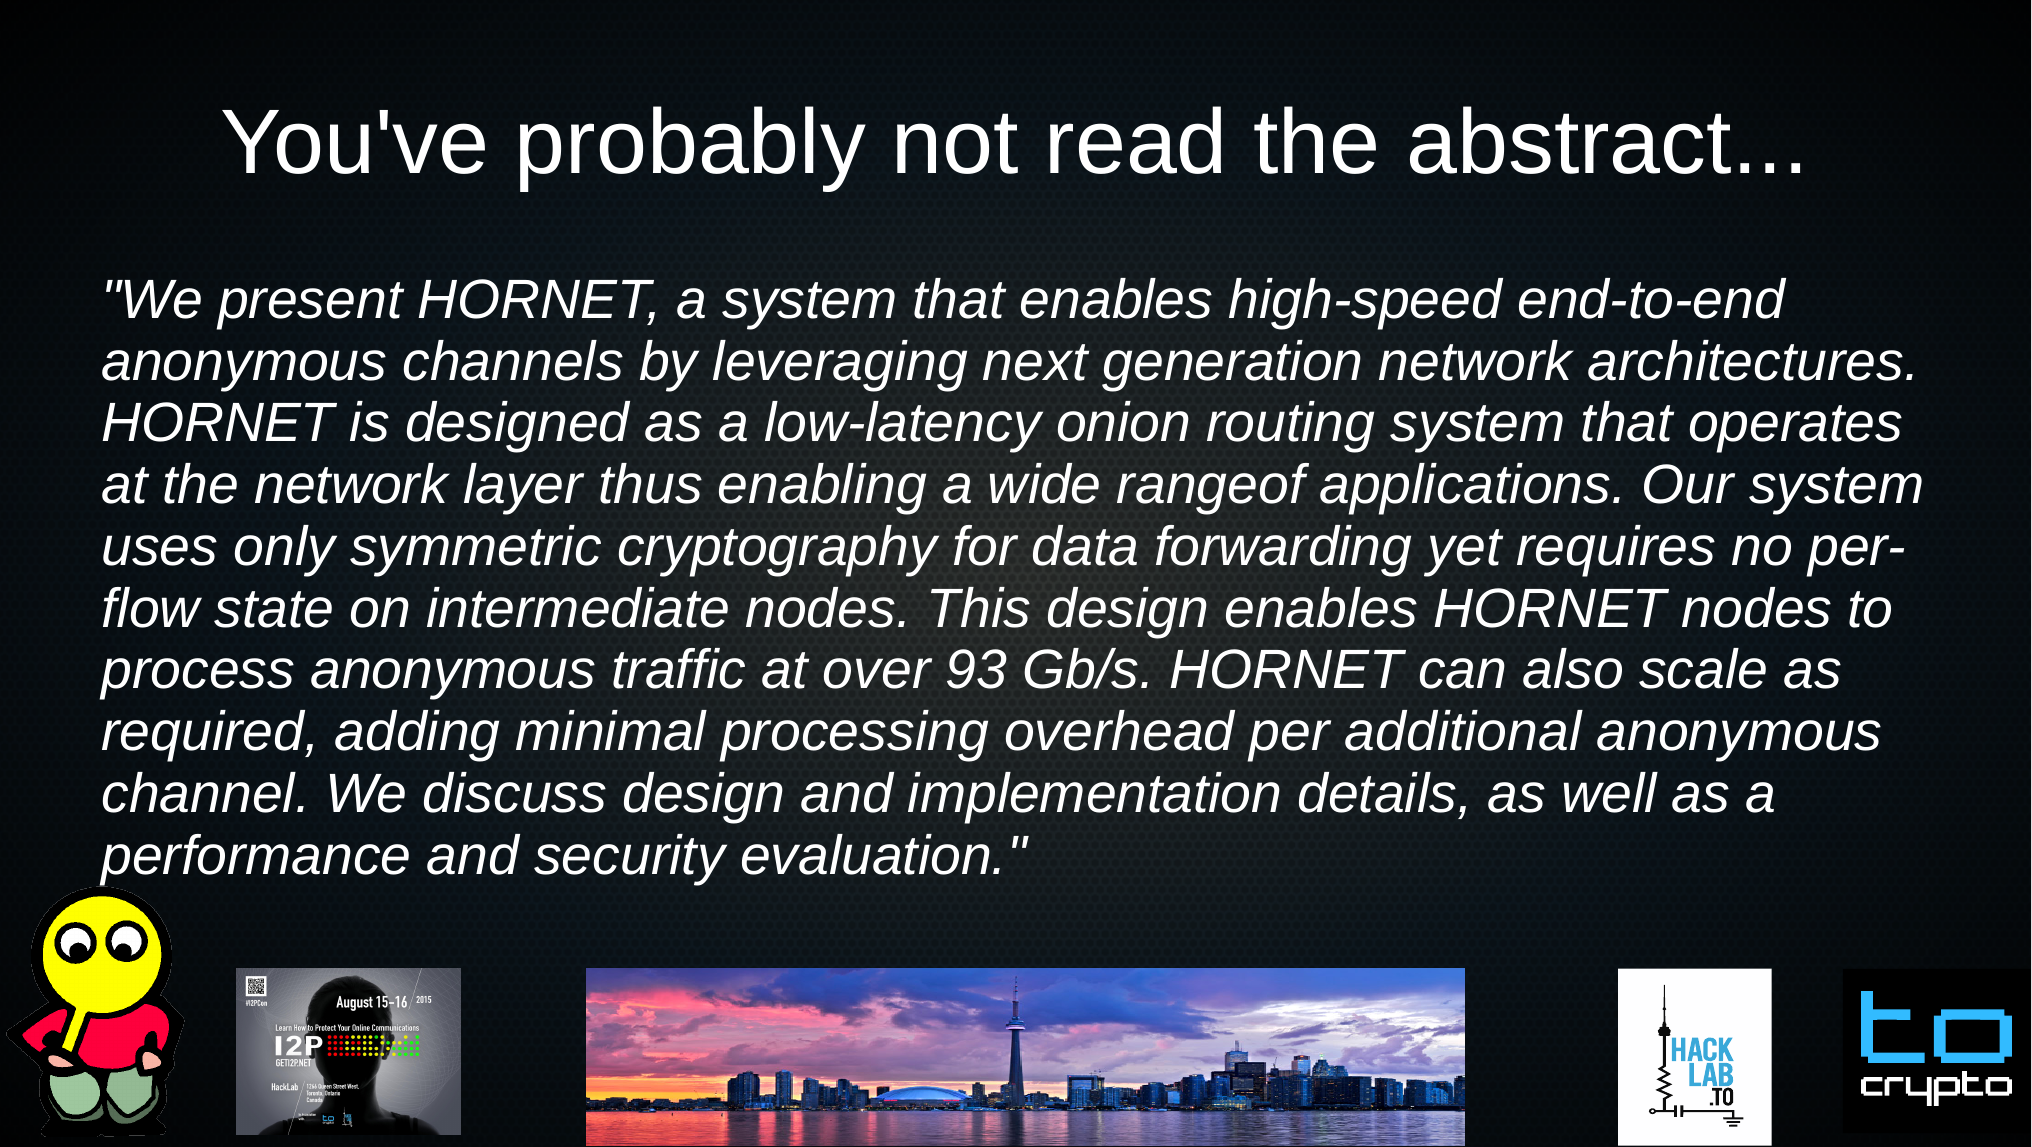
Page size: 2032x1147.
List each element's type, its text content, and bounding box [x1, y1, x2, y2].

picture [0, 0, 2032, 1147]
title You've probably not read the abstract... [101, 45, 1930, 237]
list "We present HORNET, a system that enables high-speed end-to-end anonymous channels by leveraging next generation network architectures. HORNET is designed as a low-latency onion routing system that operates at the network layer thus enabling a wide rangeof applications. Our system uses only symmetric cryptography for data forwarding yet requires no per-ﬂow state on intermediate nodes. This design enables HORNET nodes to process anonymous trafﬁc at over 93 Gb/s. HORNET can also scale as required, adding minimal processing overhead per additional anonymous channel. We discuss design and implementation details, as well as a performance and security evaluation." [101, 268, 1930, 933]
